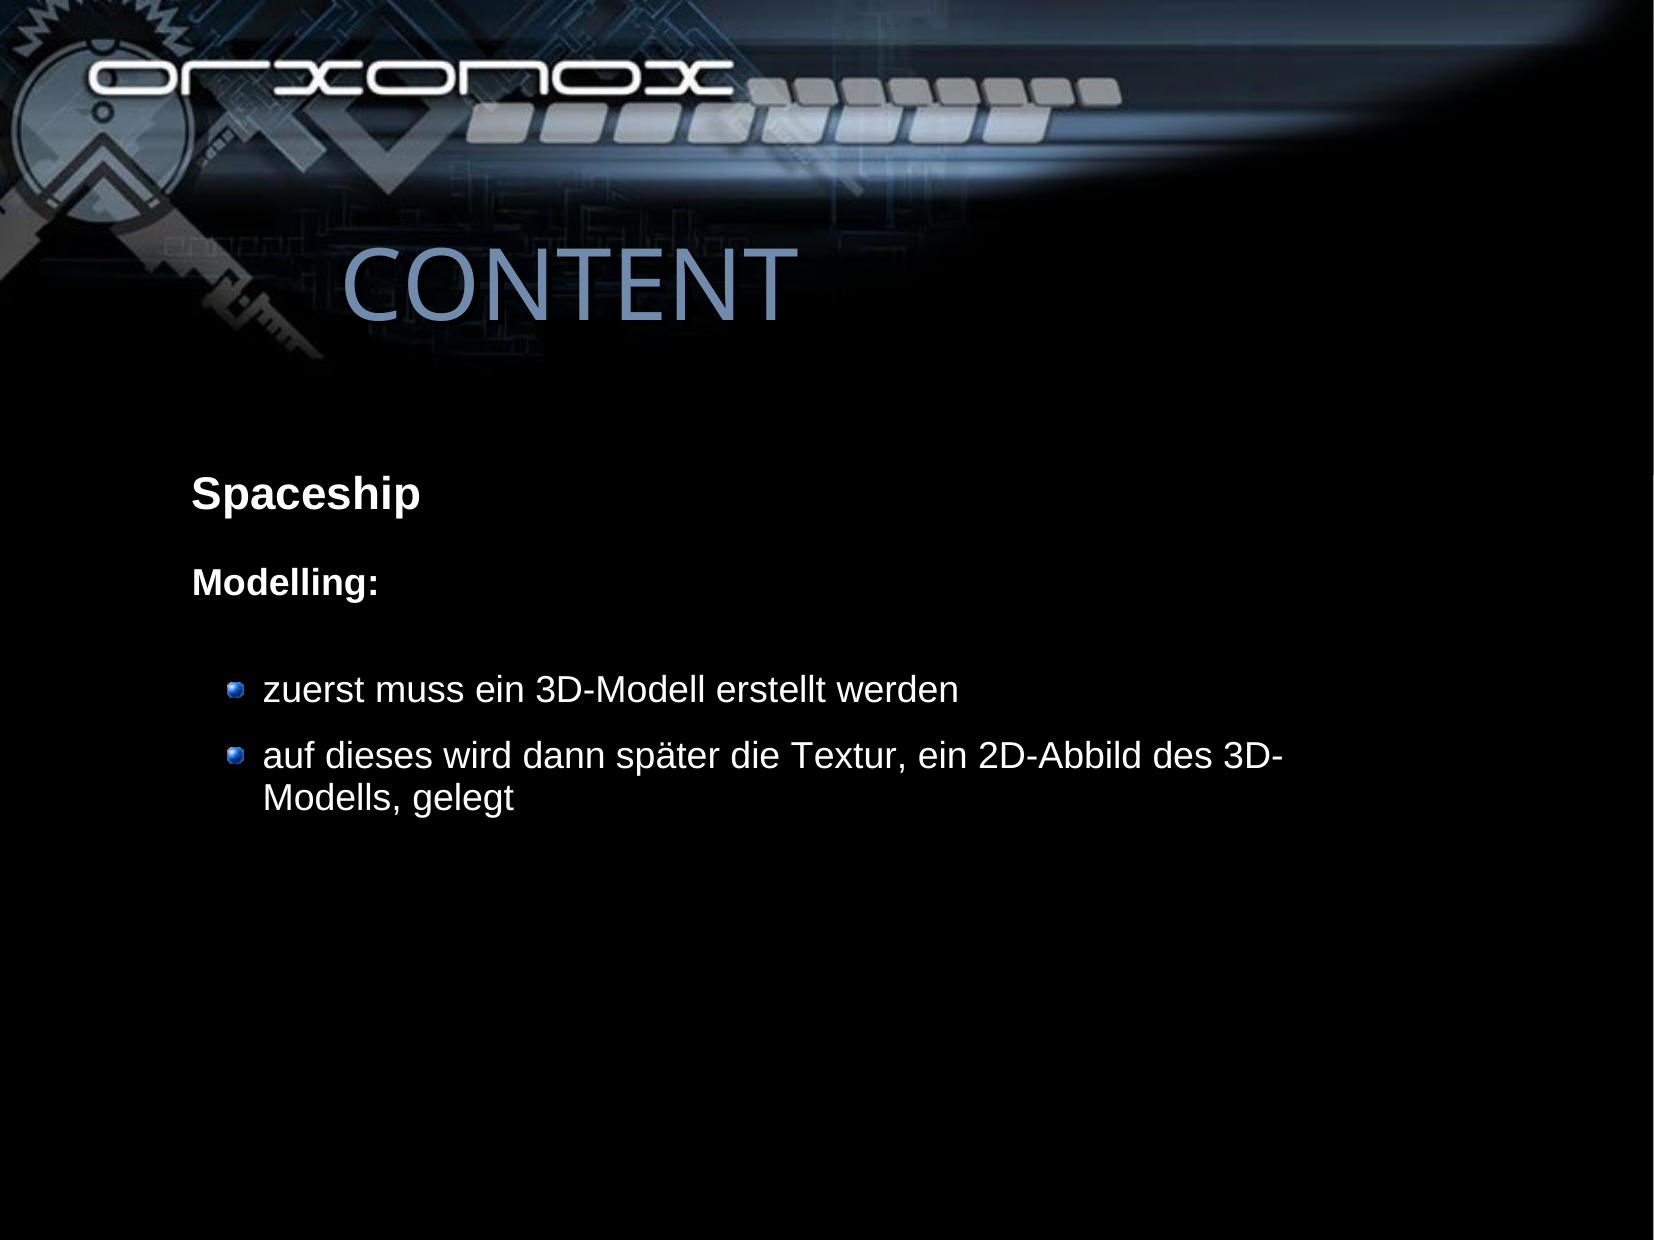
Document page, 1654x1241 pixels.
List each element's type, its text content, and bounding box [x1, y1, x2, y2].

text_box Spaceship Modelling: zuerst muss ein 3D-Modell erstellt werden auf dieses wird dann später die Textur, ein 2D-Abbild des 3D-Modells, gelegt [177, 460, 1418, 892]
text_box CONTENT [324, 205, 1300, 261]
picture [0, 0, 1654, 475]
